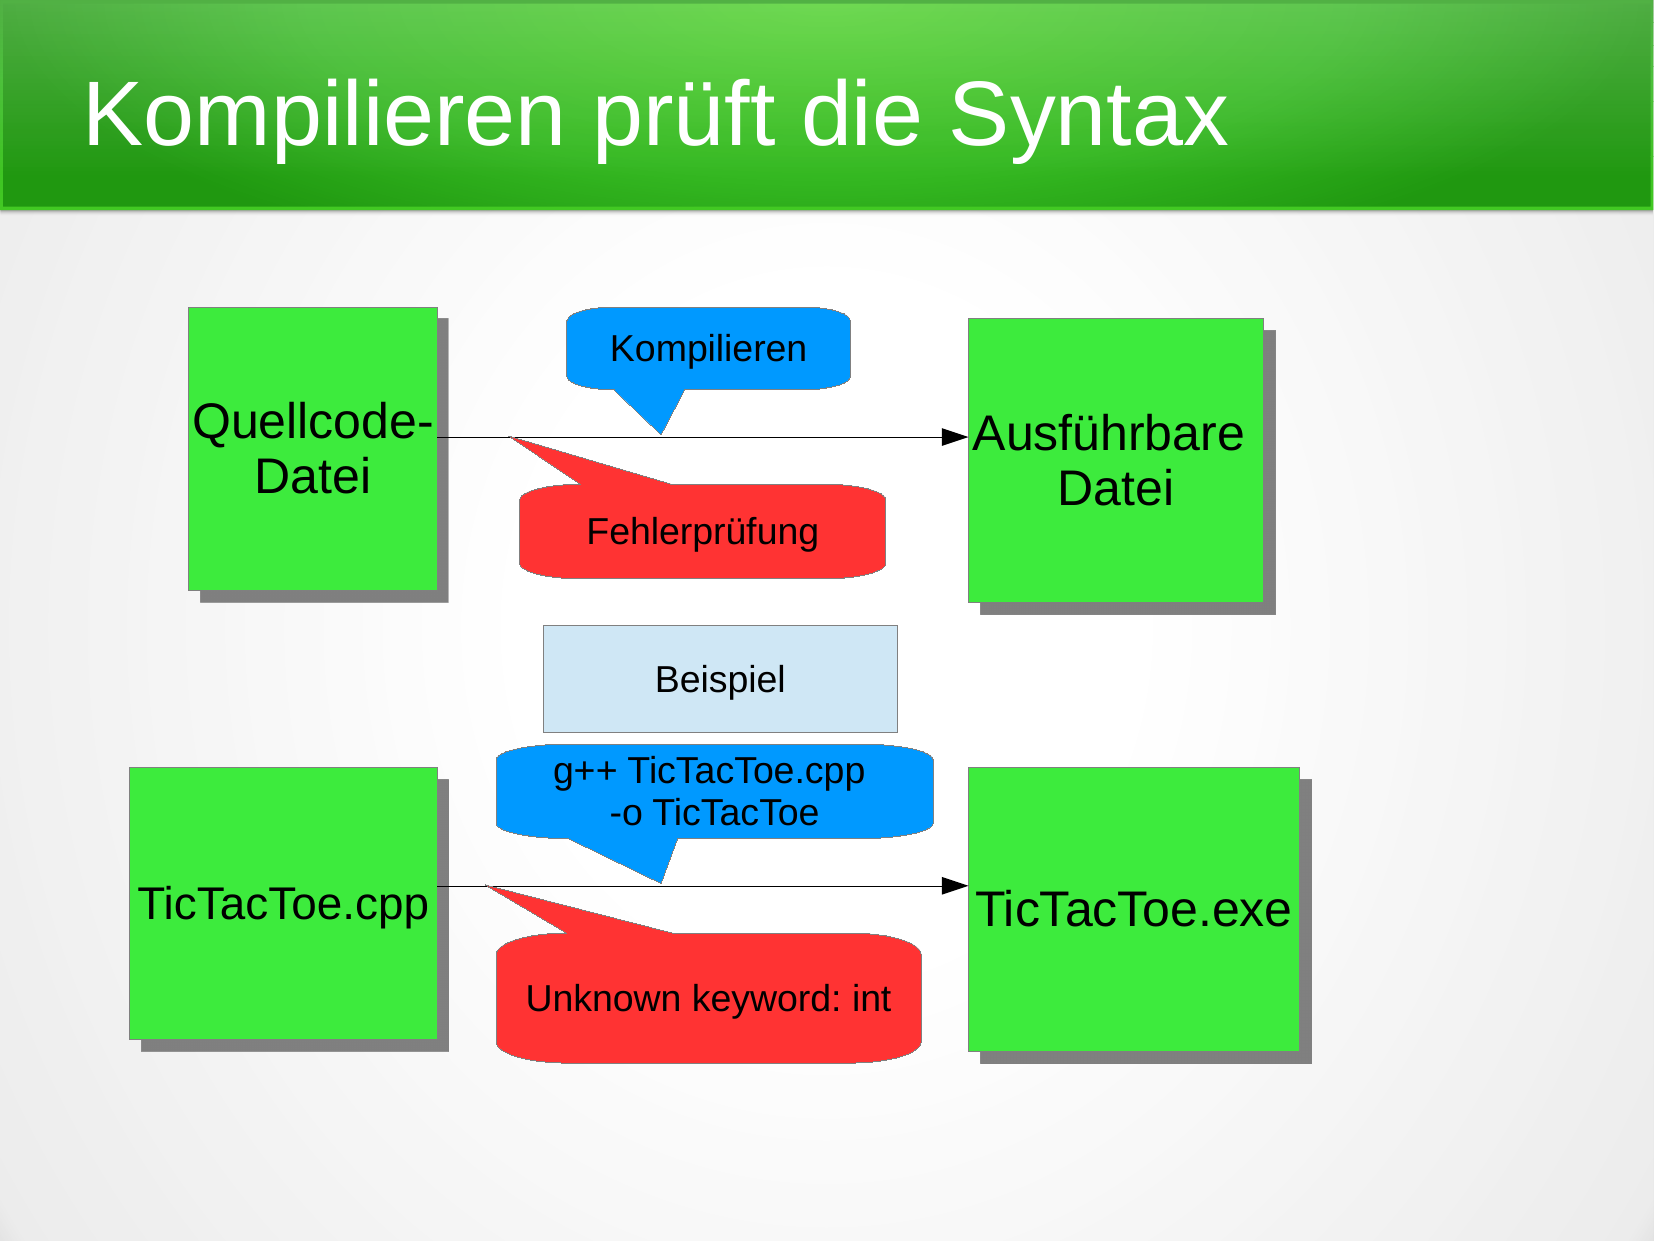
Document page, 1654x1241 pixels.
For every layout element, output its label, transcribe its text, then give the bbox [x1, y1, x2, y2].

text_box Fehlerprüfung [508, 436, 886, 579]
text_box Quellcode- Datei [188, 307, 438, 591]
text_box Unknown keyword: int [485, 884, 922, 1064]
text_box TicTacToe.cpp [129, 767, 438, 1040]
title Kompilieren prüft die Syntax [82, 49, 1571, 179]
text_box TicTacToe.exe [968, 767, 1300, 1052]
text_box g++ TicTacToe.cpp -o TicTacToe [496, 744, 934, 884]
text_box Beispiel [543, 625, 898, 733]
text_box Ausführbare Datei [968, 318, 1264, 603]
text_box Kompilieren [566, 307, 851, 435]
